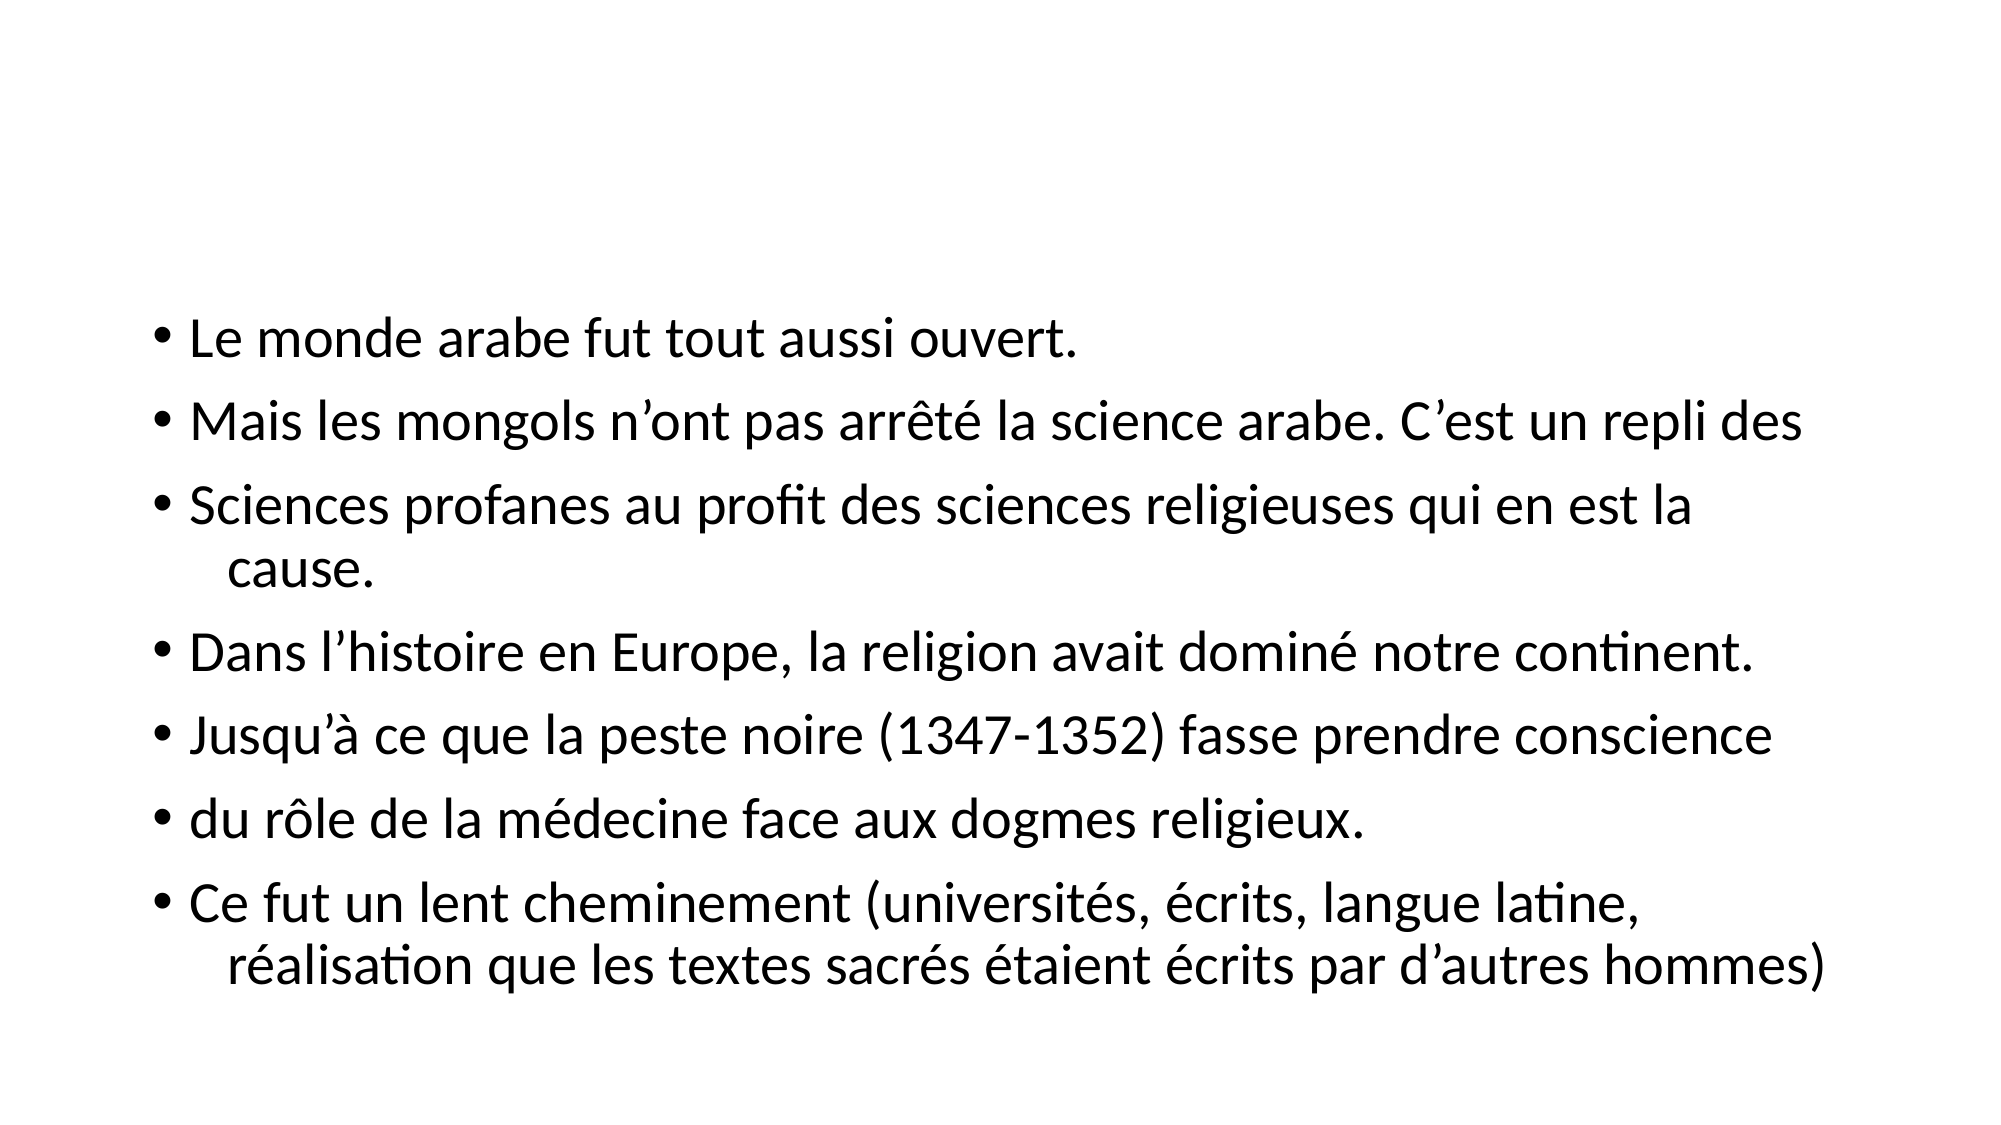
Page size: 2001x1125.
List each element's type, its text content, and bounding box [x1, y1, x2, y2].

list Le monde arabe fut tout aussi ouvert. Mais les mongols n’ont pas arrêté la science arabe. C’est un repli des Sciences profanes au profit des sciences religieuses qui en est la cause. Dans l’histoire en Europe, la religion avait dominé notre continent. Jusqu’à ce que la peste noire (1347-1352) fasse prendre conscience du rôle de la médecine face aux dogmes religieux. Ce fut un lent cheminement (universités, écrits, langue latine, réalisation que les textes sacrés étaient écrits par d’autres hommes) [137, 299, 1863, 1014]
